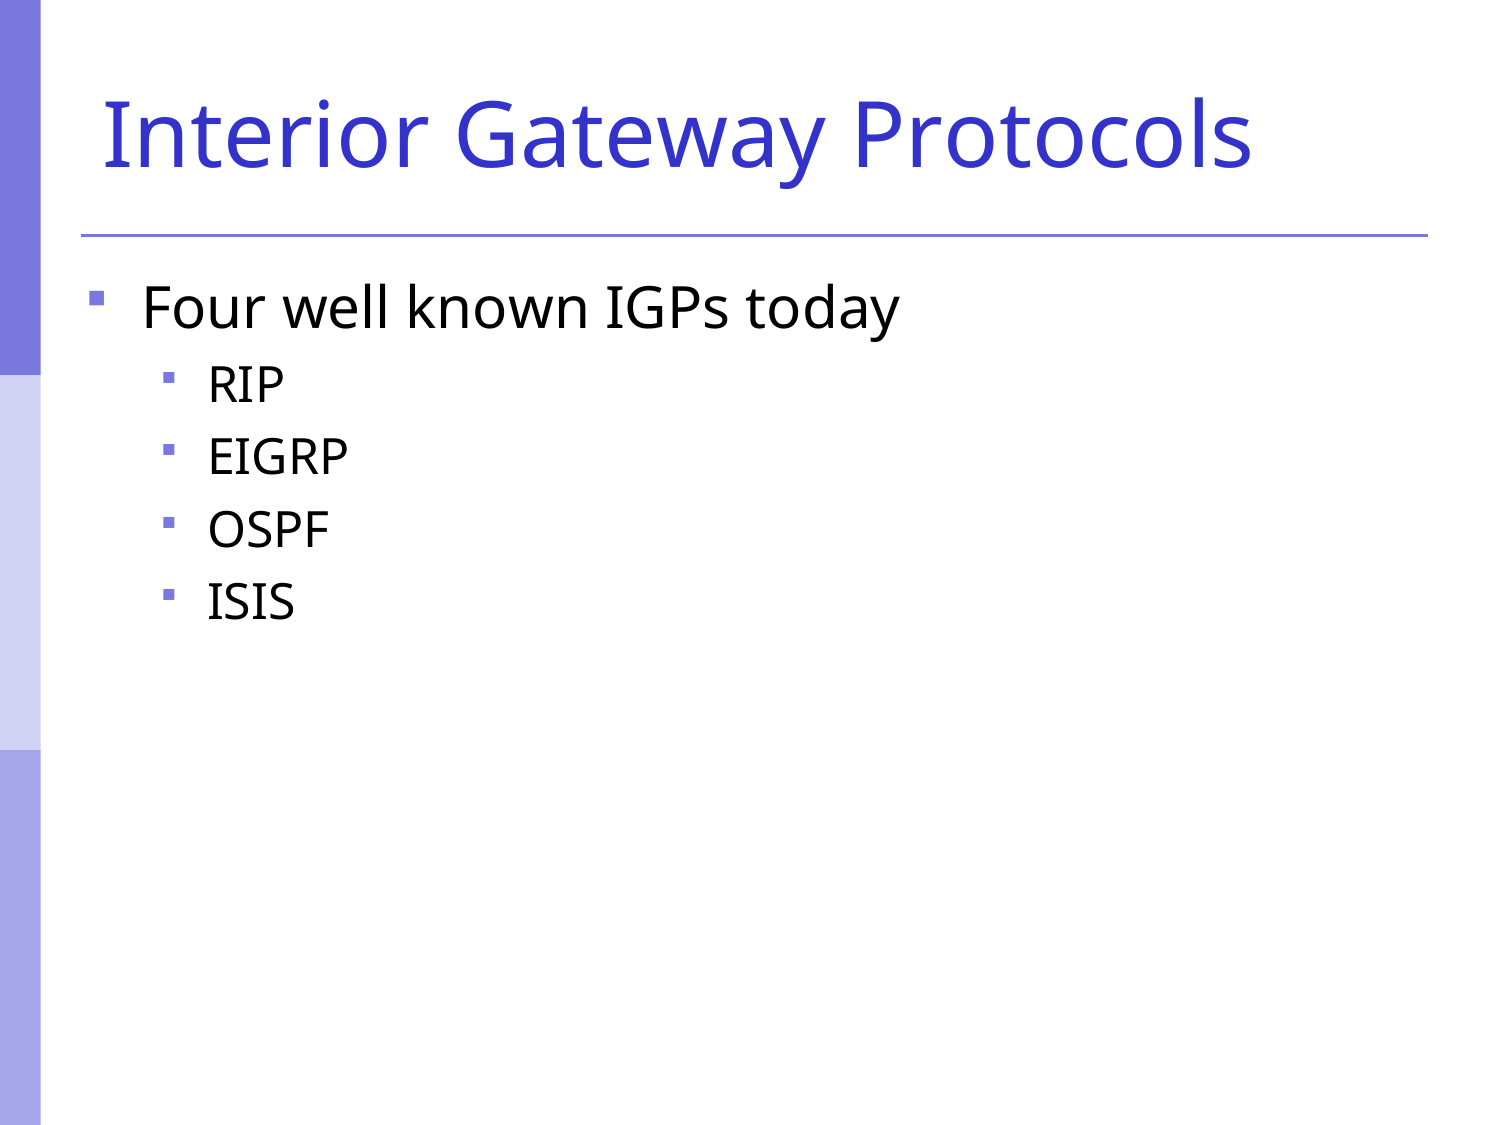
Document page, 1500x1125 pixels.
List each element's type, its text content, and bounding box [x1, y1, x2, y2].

title Interior Gateway Protocols [87, 37, 1363, 225]
list Four well known IGPs today RIP EIGRP OSPF ISIS [70, 262, 1346, 1026]
